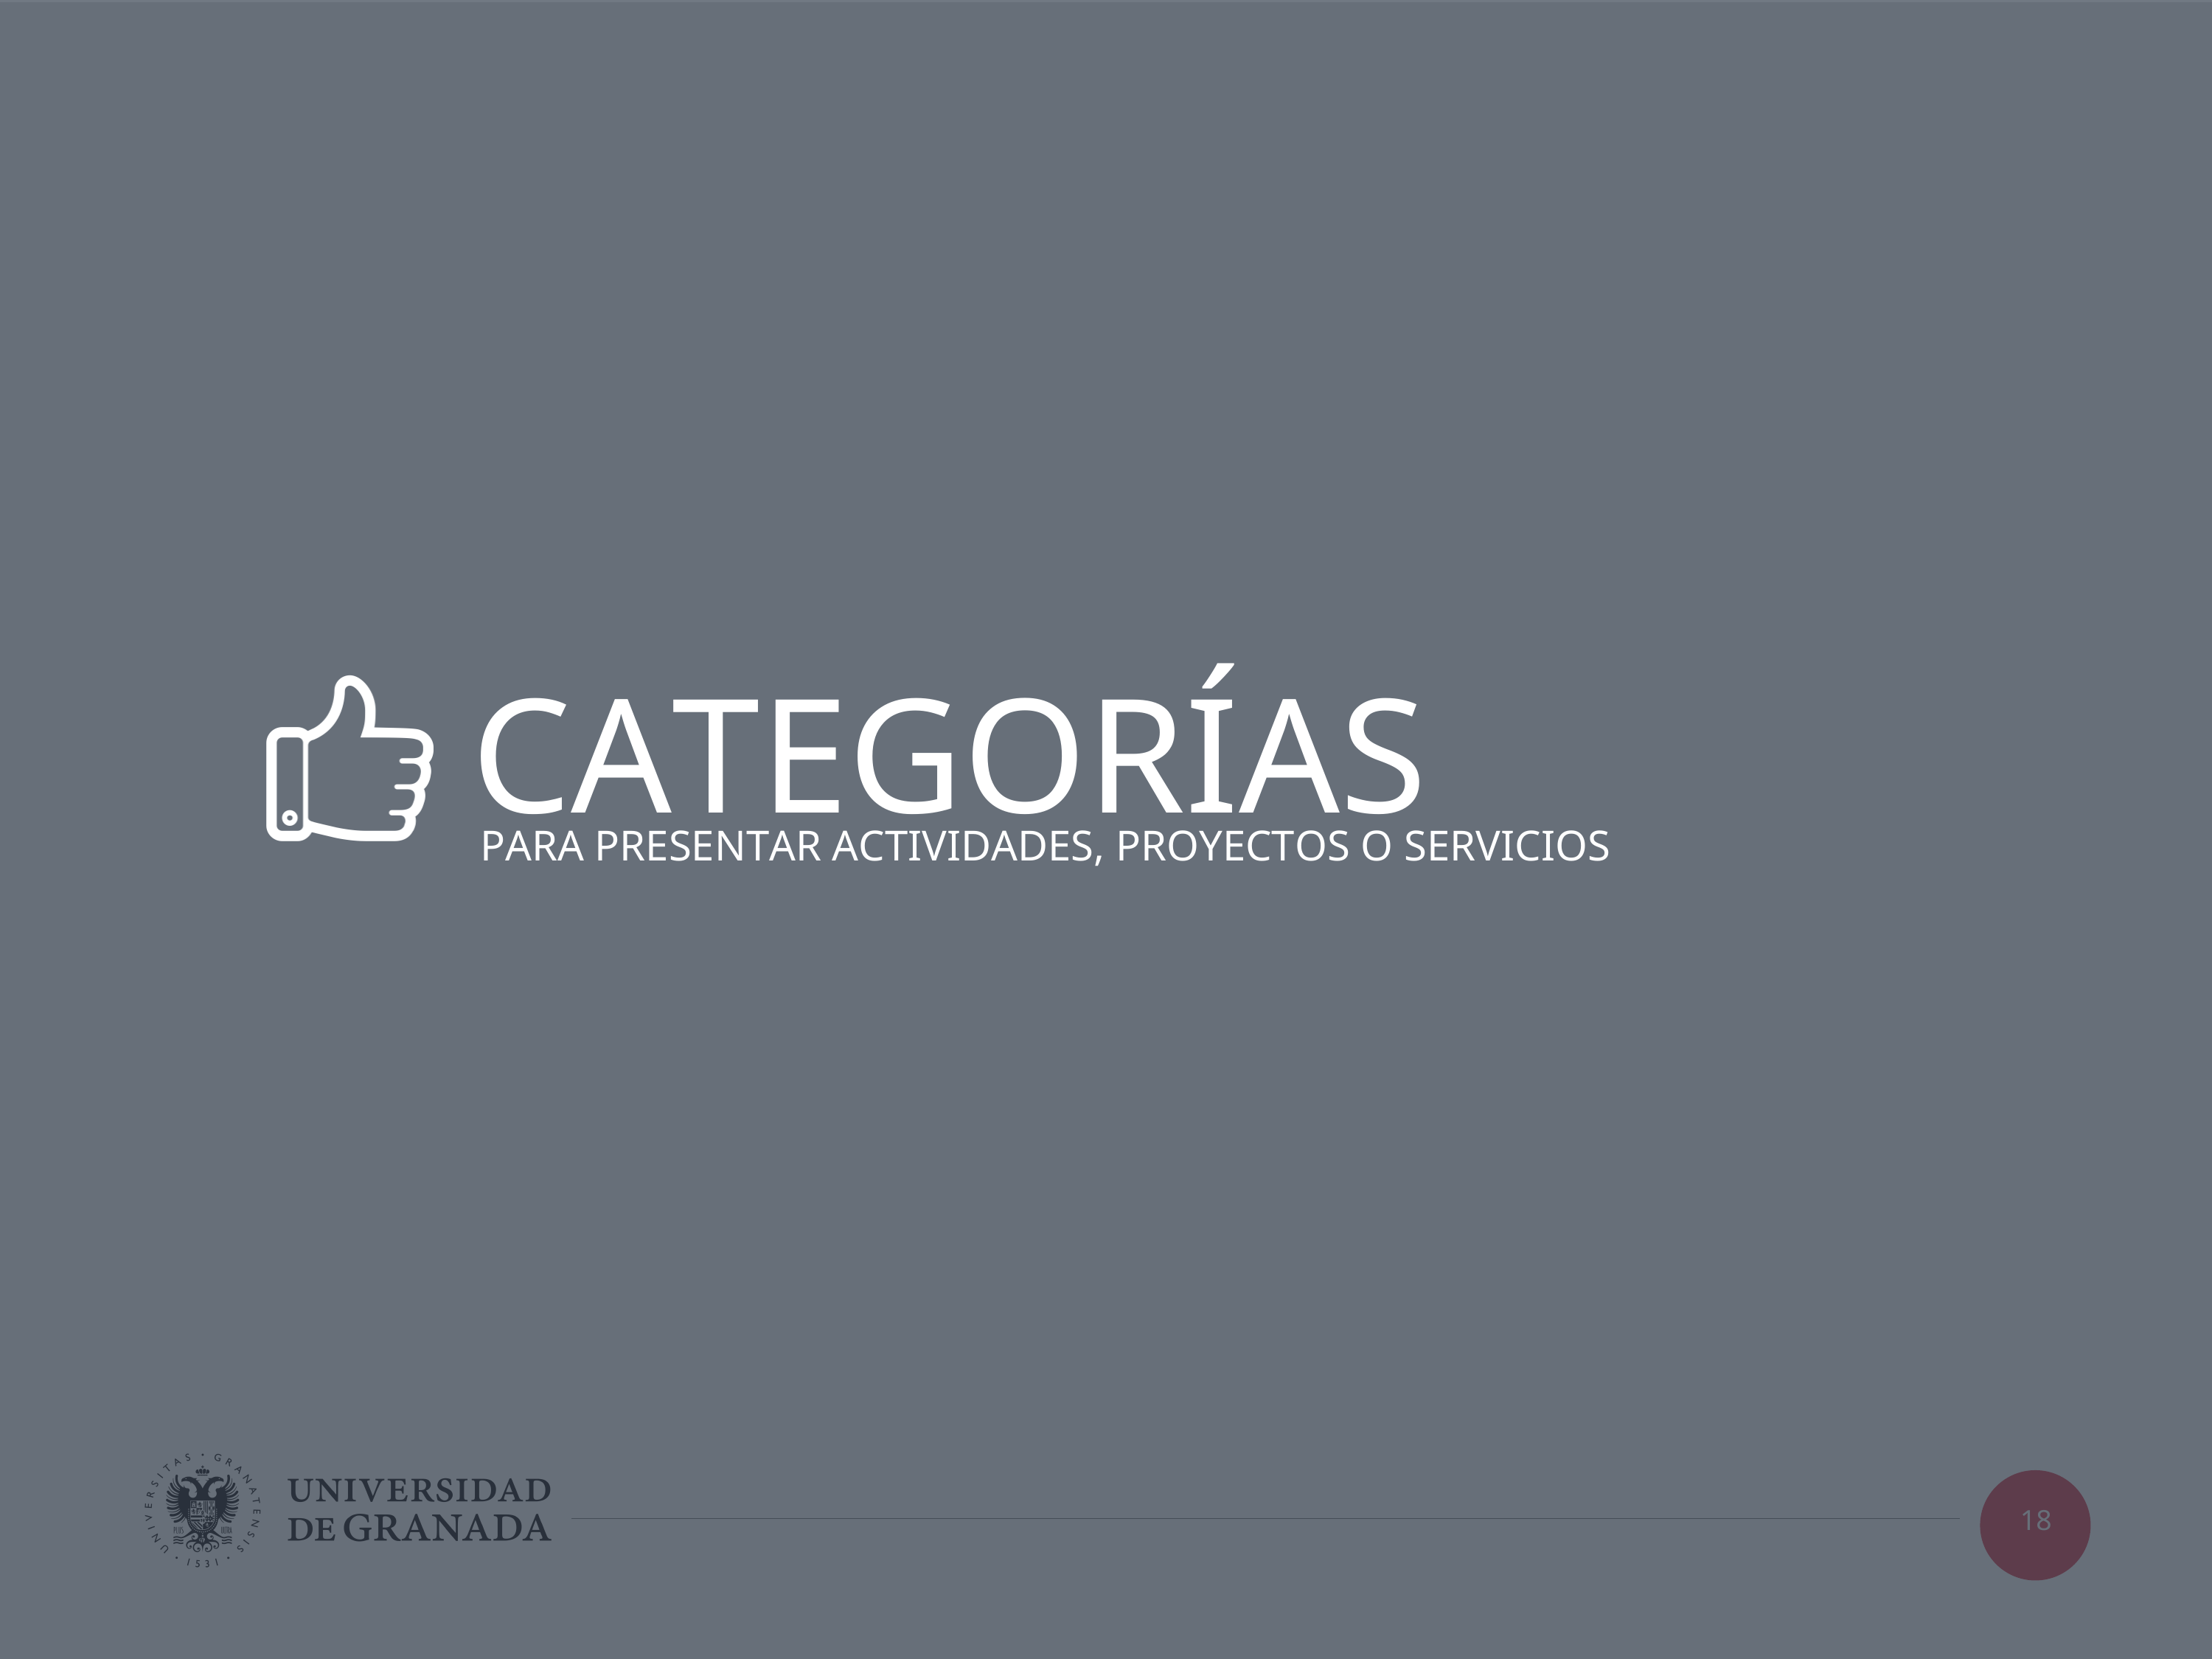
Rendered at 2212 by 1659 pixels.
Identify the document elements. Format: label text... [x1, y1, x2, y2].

text_box [0, 0, 2212, 1659]
picture [265, 675, 434, 842]
text_box PARA PRESENTAR ACTIVIDADES, PROYECTOS O SERVICIOS [469, 813, 2152, 875]
text_box CATEGORÍAS [987, 710, 1062, 801]
text_box CATEGORÍAS [460, 648, 2143, 850]
